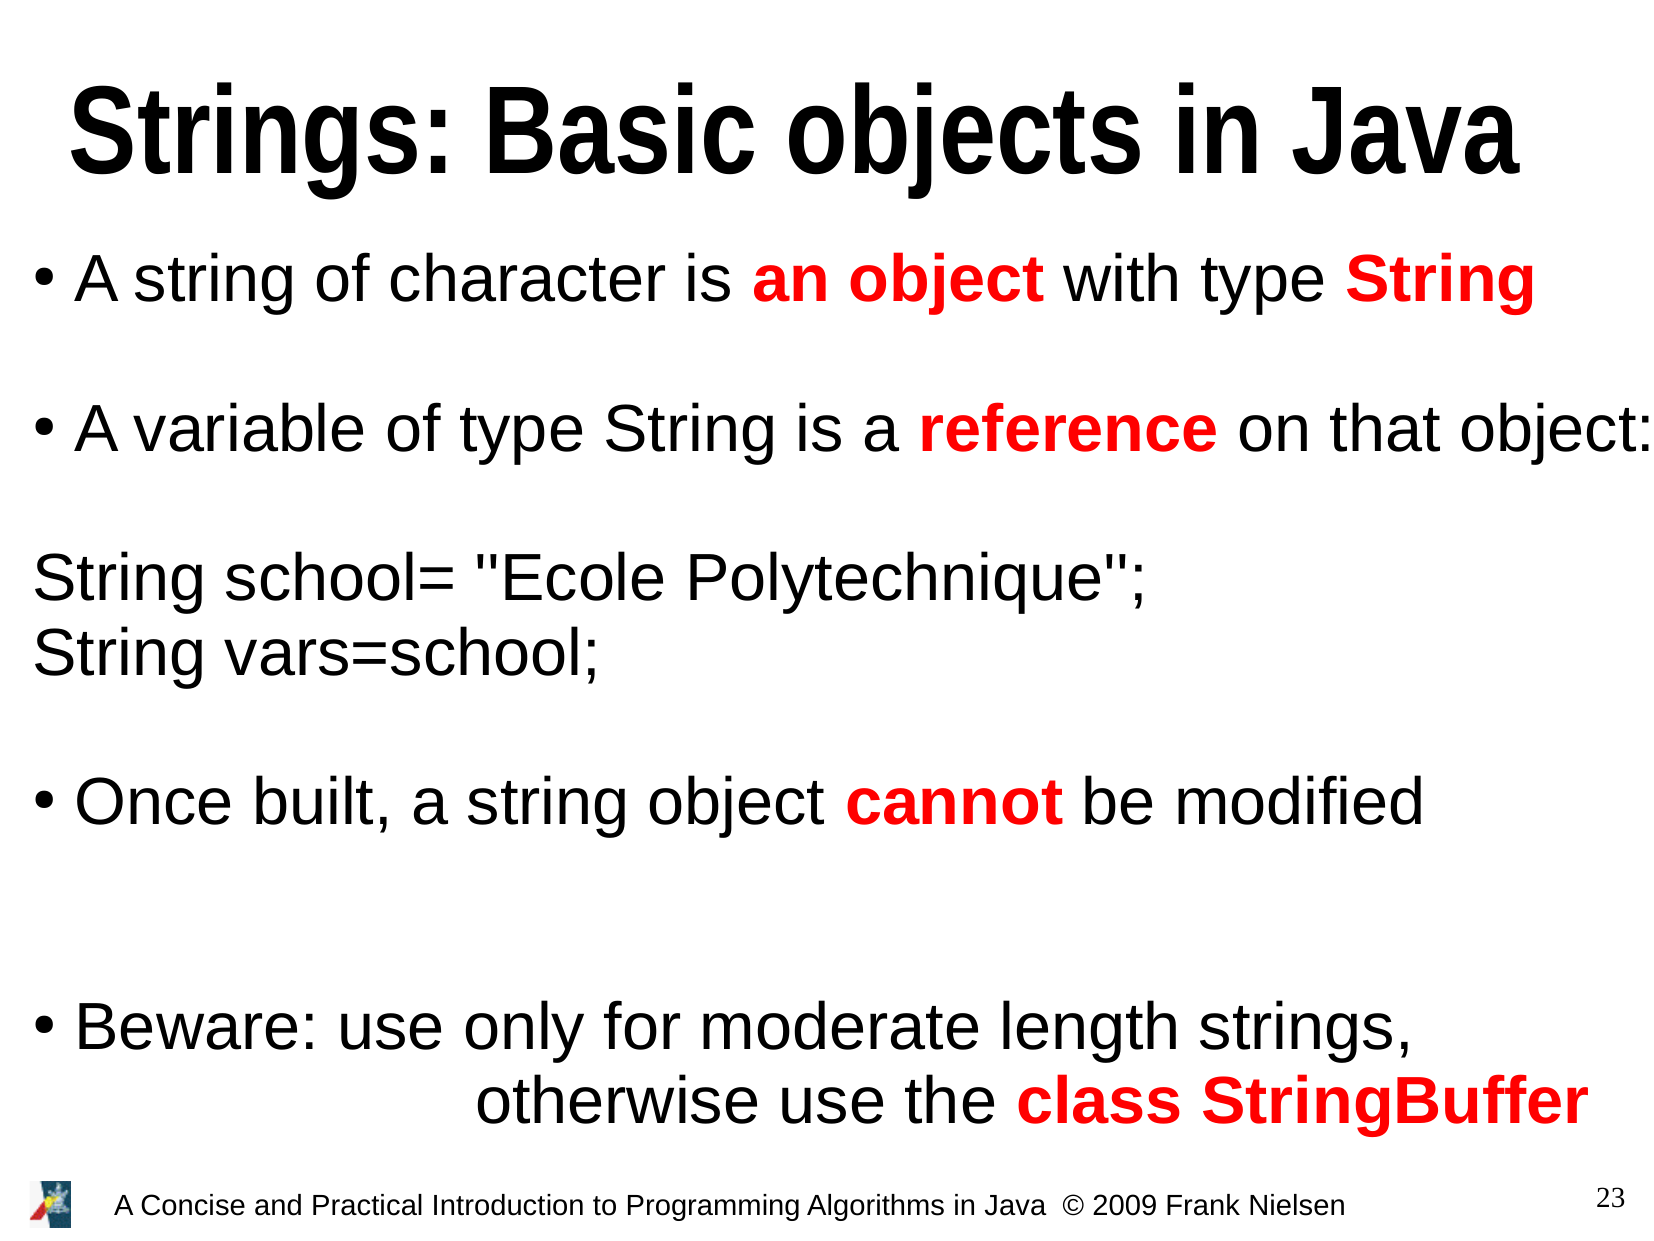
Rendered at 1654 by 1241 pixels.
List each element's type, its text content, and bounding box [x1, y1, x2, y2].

picture [29, 1181, 71, 1228]
text_box A string of character is an object with type String A variable of type String is a reference on that object: String school= ''Ecole Polytechnique''; String vars=school; Once built, a string object cannot be modified Beware: use only for moderate length strings, otherwise use the class StringBuffer [17, 233, 1654, 1146]
text_box Strings: Basic objects in Java [54, 49, 1536, 207]
